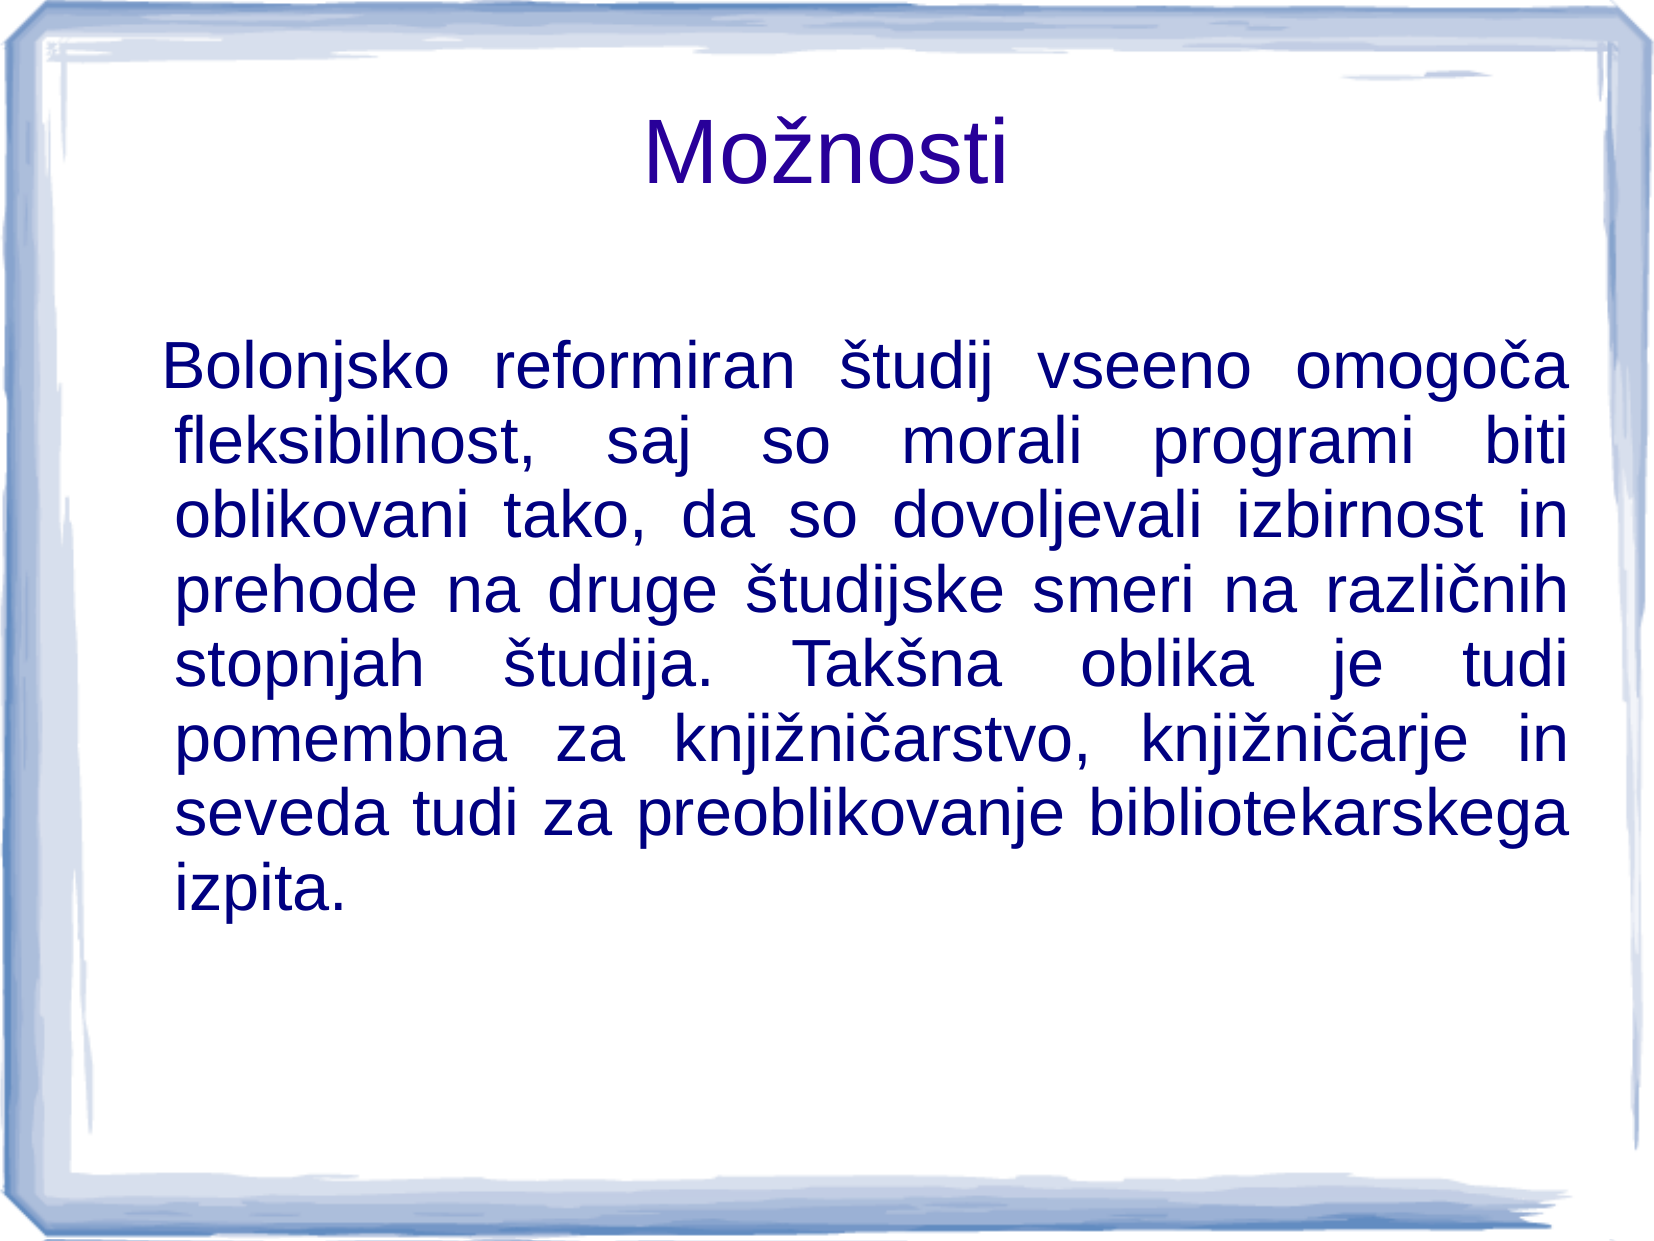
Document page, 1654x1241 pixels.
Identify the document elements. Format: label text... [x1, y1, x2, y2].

title Možnosti [82, 49, 1571, 257]
list Bolonjsko reformiran študij vseeno omogoča fleksibilnost, saj so morali programi biti oblikovani tako, da so dovoljevali izbirnost in prehode na druge študijske smeri na različnih stopnjah študija. Takšna oblika je tudi pomembna za knjižničarstvo, knjižničarje in seveda tudi za preoblikovanje bibliotekarskega izpita. [118, 324, 1571, 1004]
picture [0, 0, 1654, 1241]
